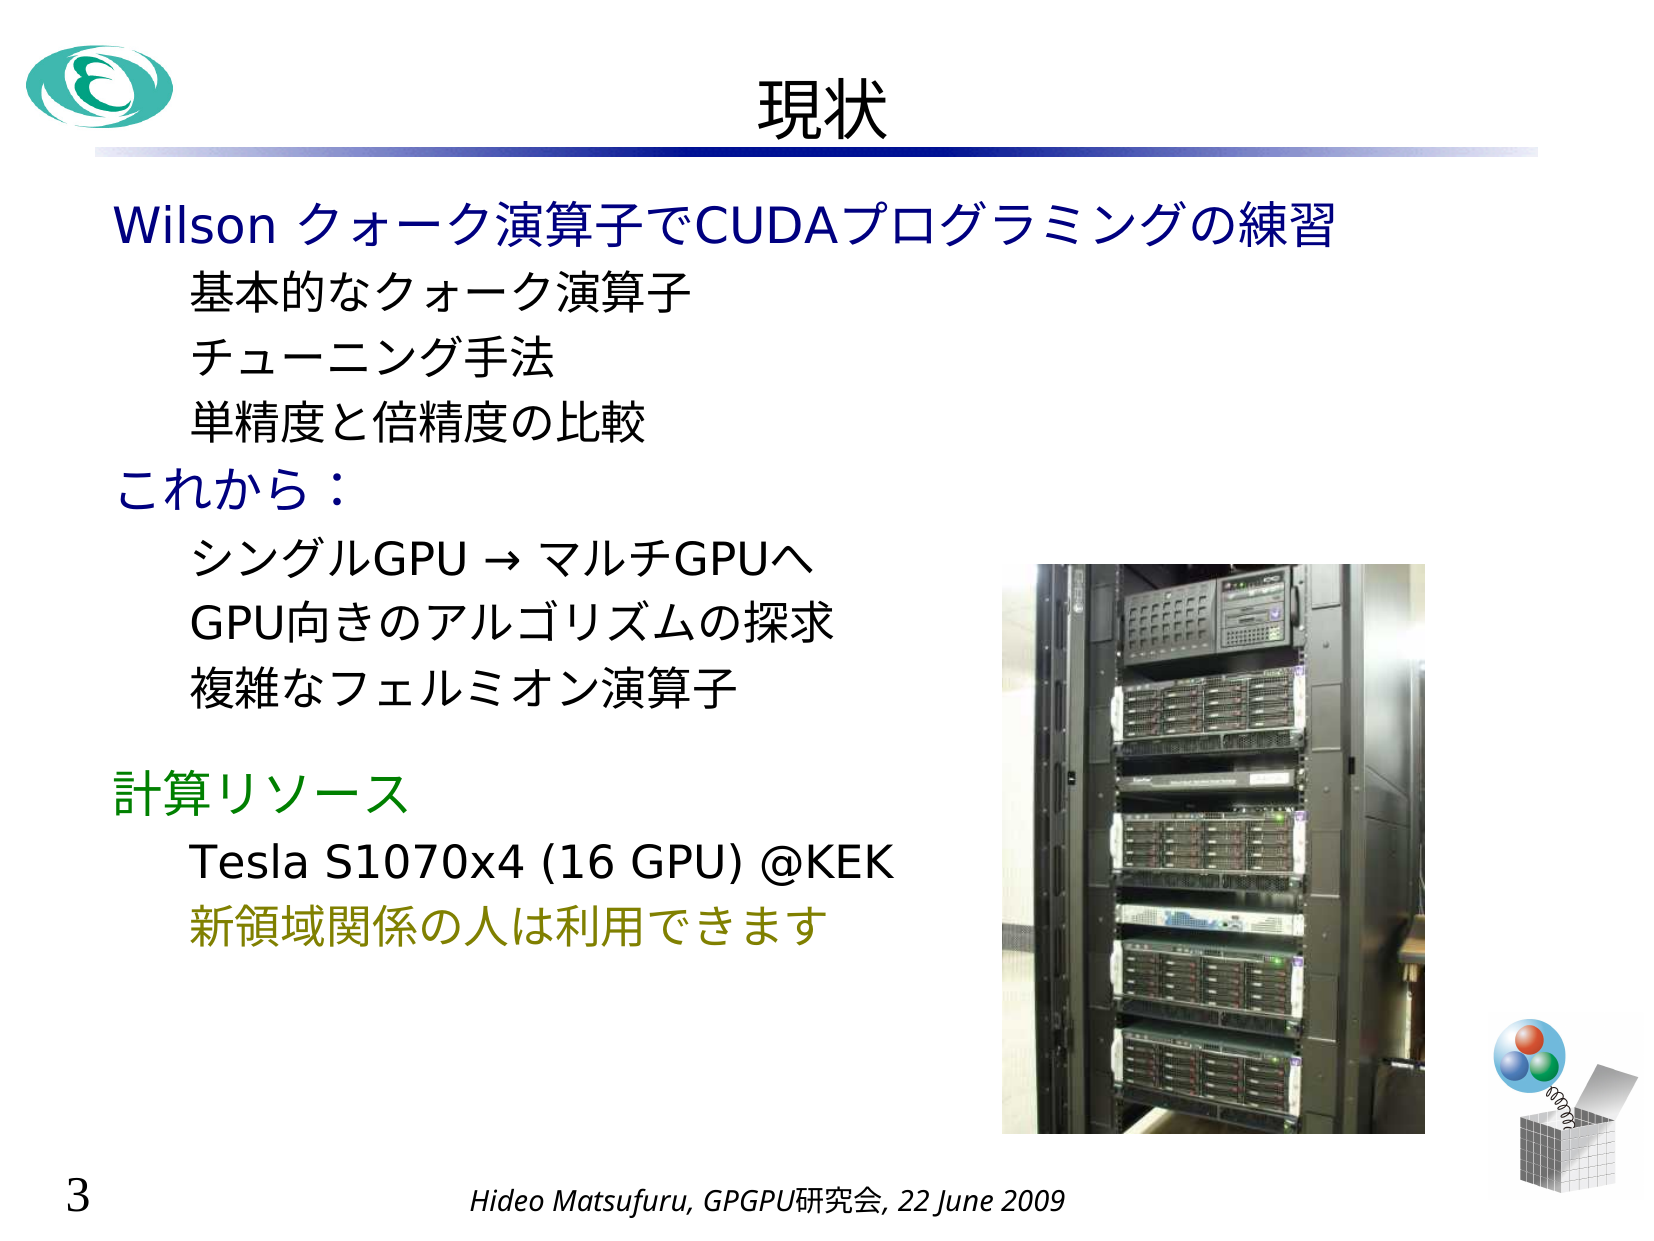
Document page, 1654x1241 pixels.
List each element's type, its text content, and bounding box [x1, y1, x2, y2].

picture [1002, 564, 1425, 766]
picture [1488, 1012, 1644, 1200]
list 計算リソース Tesla S1070x4 (16 GPU) @KEK 新領域関係の人は利用できます [94, 766, 1547, 1025]
picture [20, 37, 179, 136]
title 現状 [198, 58, 1447, 165]
picture [1447, 147, 1538, 157]
picture [1002, 1025, 1425, 1134]
list Wilson クォーク演算子でCUDAプログラミングの練習 基本的なクォーク演算子 チューニング手法 単精度と倍精度の比較 これから： シングルGPU → マルチGPUへ GPU向きのアルゴリズムの探求 複雑なフェルミオン演算子 [94, 197, 1547, 766]
picture [95, 147, 198, 157]
